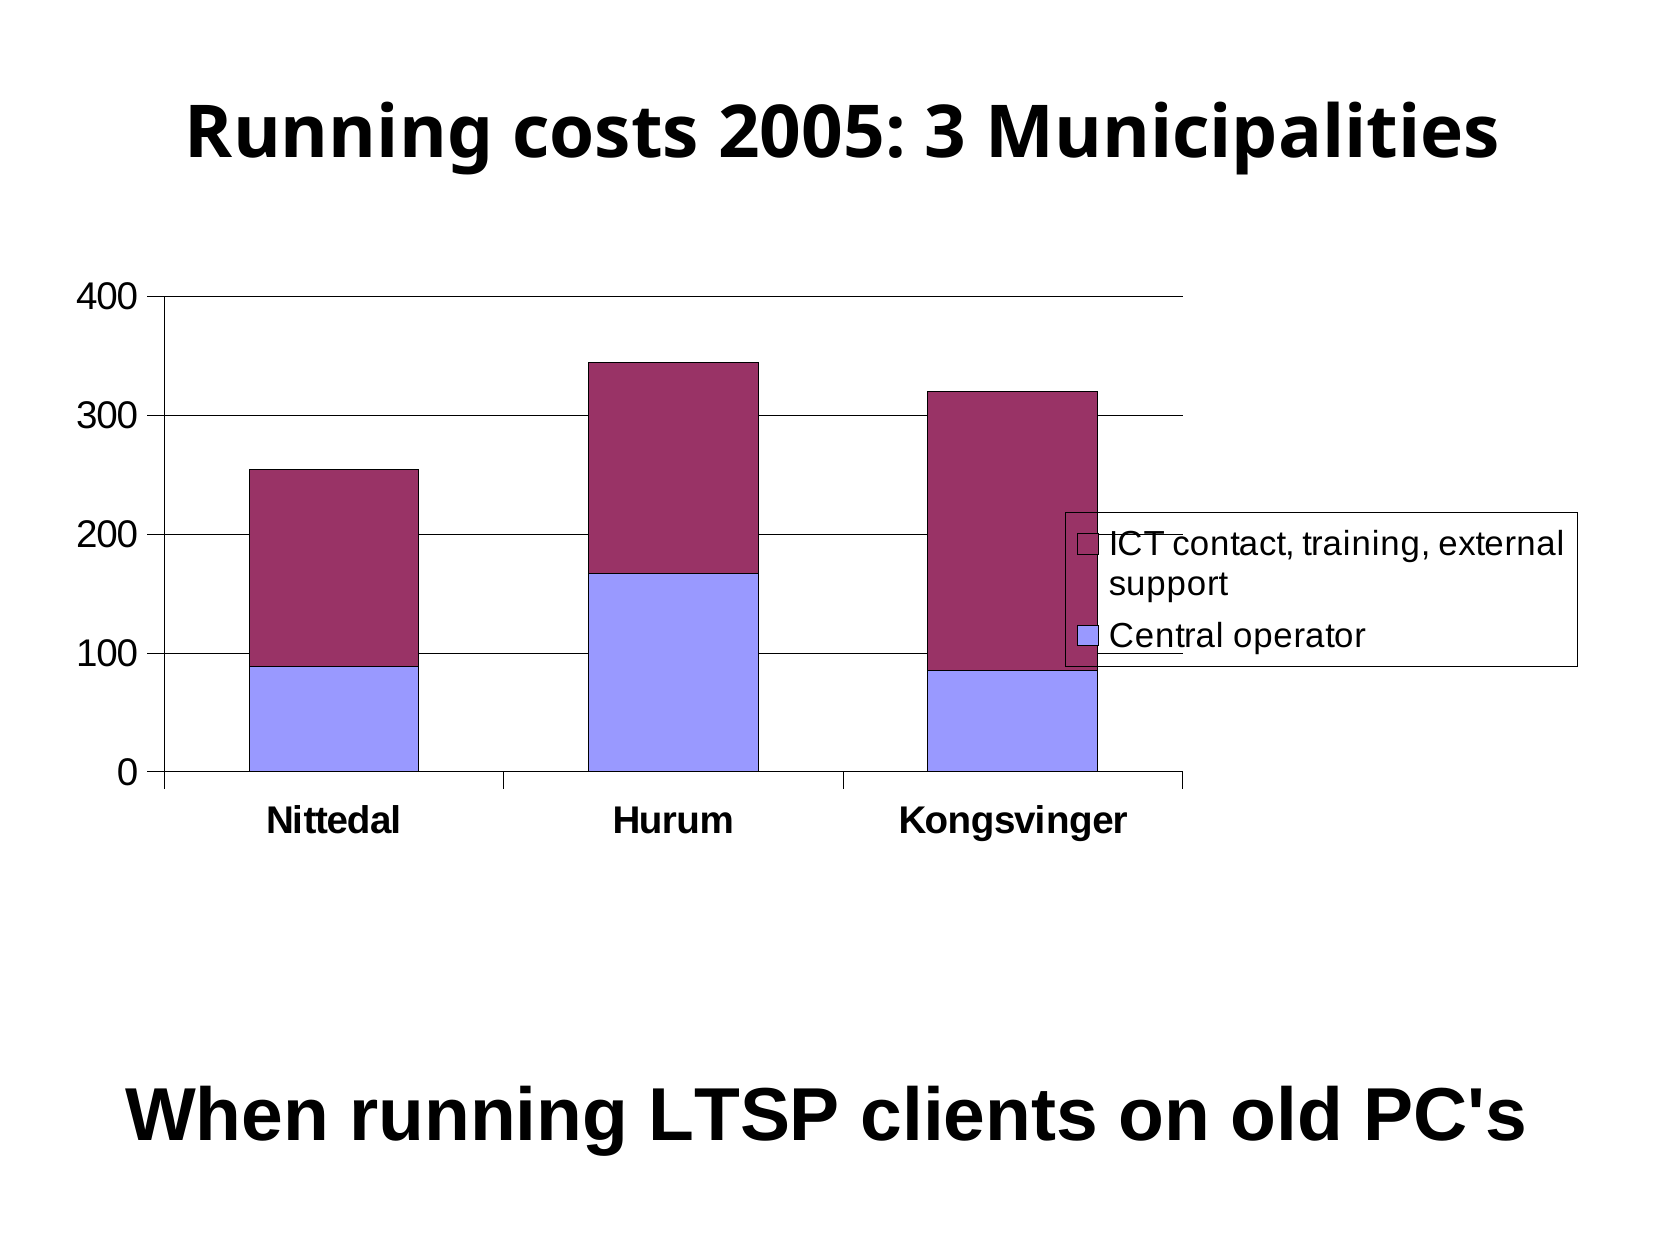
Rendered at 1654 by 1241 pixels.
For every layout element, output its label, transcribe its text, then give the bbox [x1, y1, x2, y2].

chart [46, 249, 1581, 855]
text_box Running costs 2005: 3 Municipalities [90, 79, 1596, 292]
text_box When running LTSP clients on old PC's [124, 1059, 1529, 1171]
